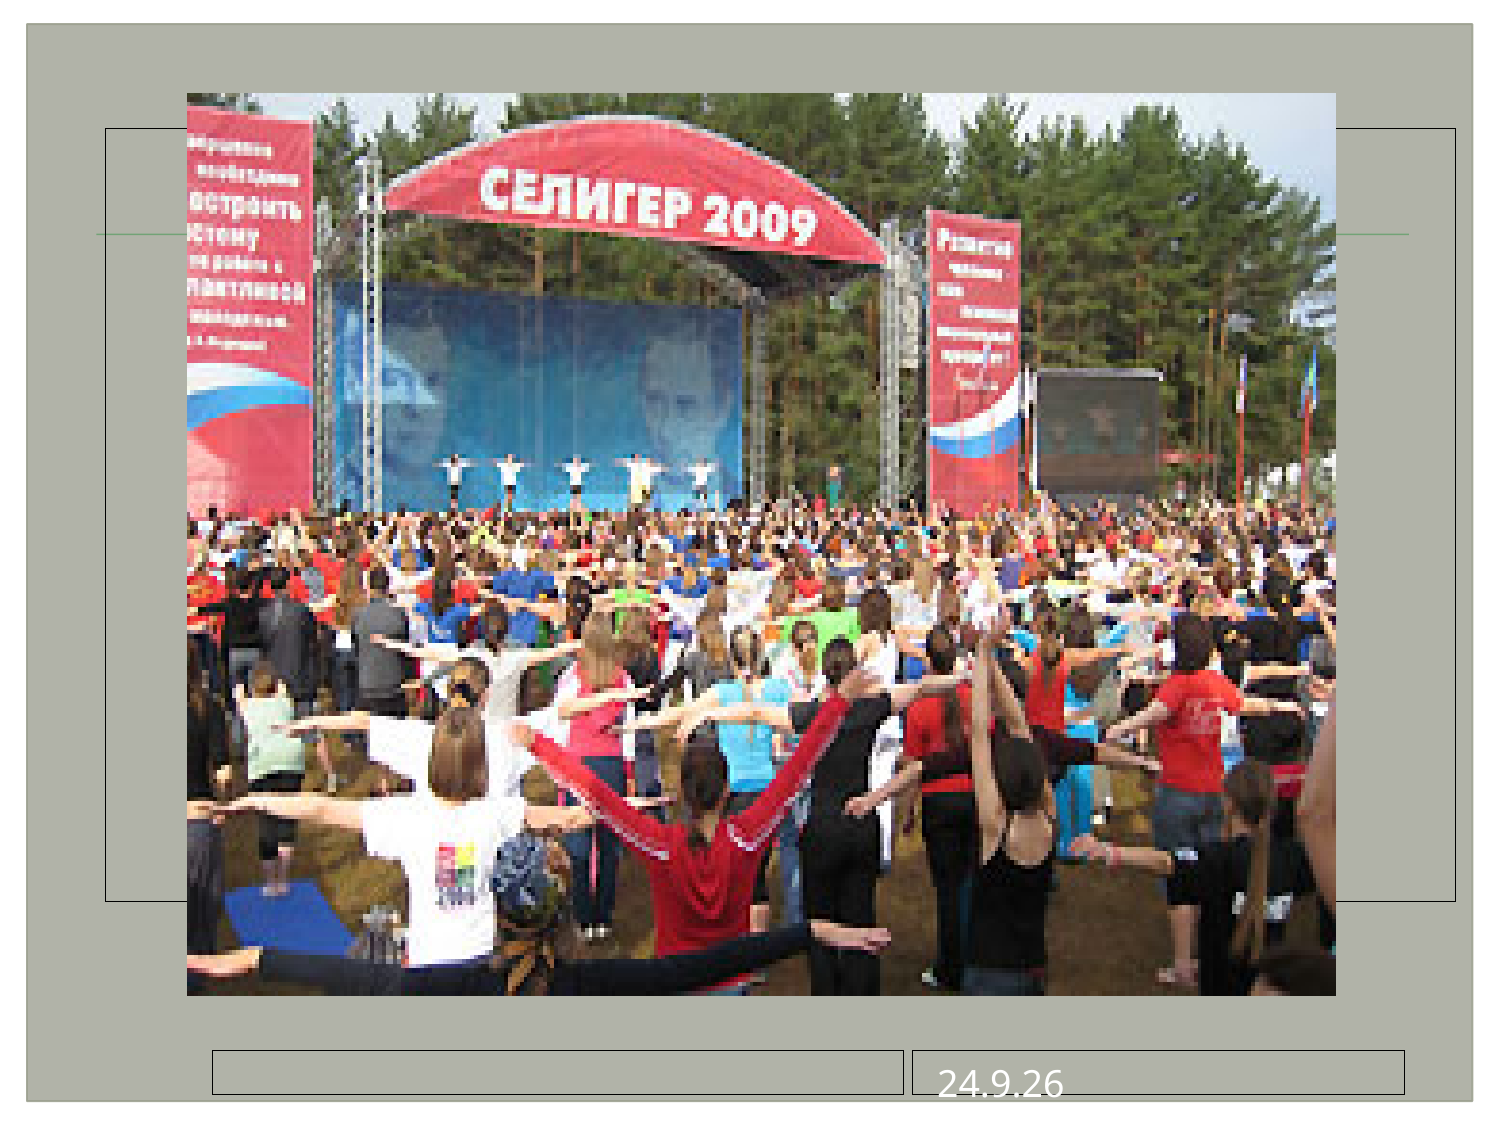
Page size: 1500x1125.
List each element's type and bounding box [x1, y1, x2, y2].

list [105, 128, 187, 902]
list [1336, 128, 1456, 902]
picture [187, 93, 1336, 997]
